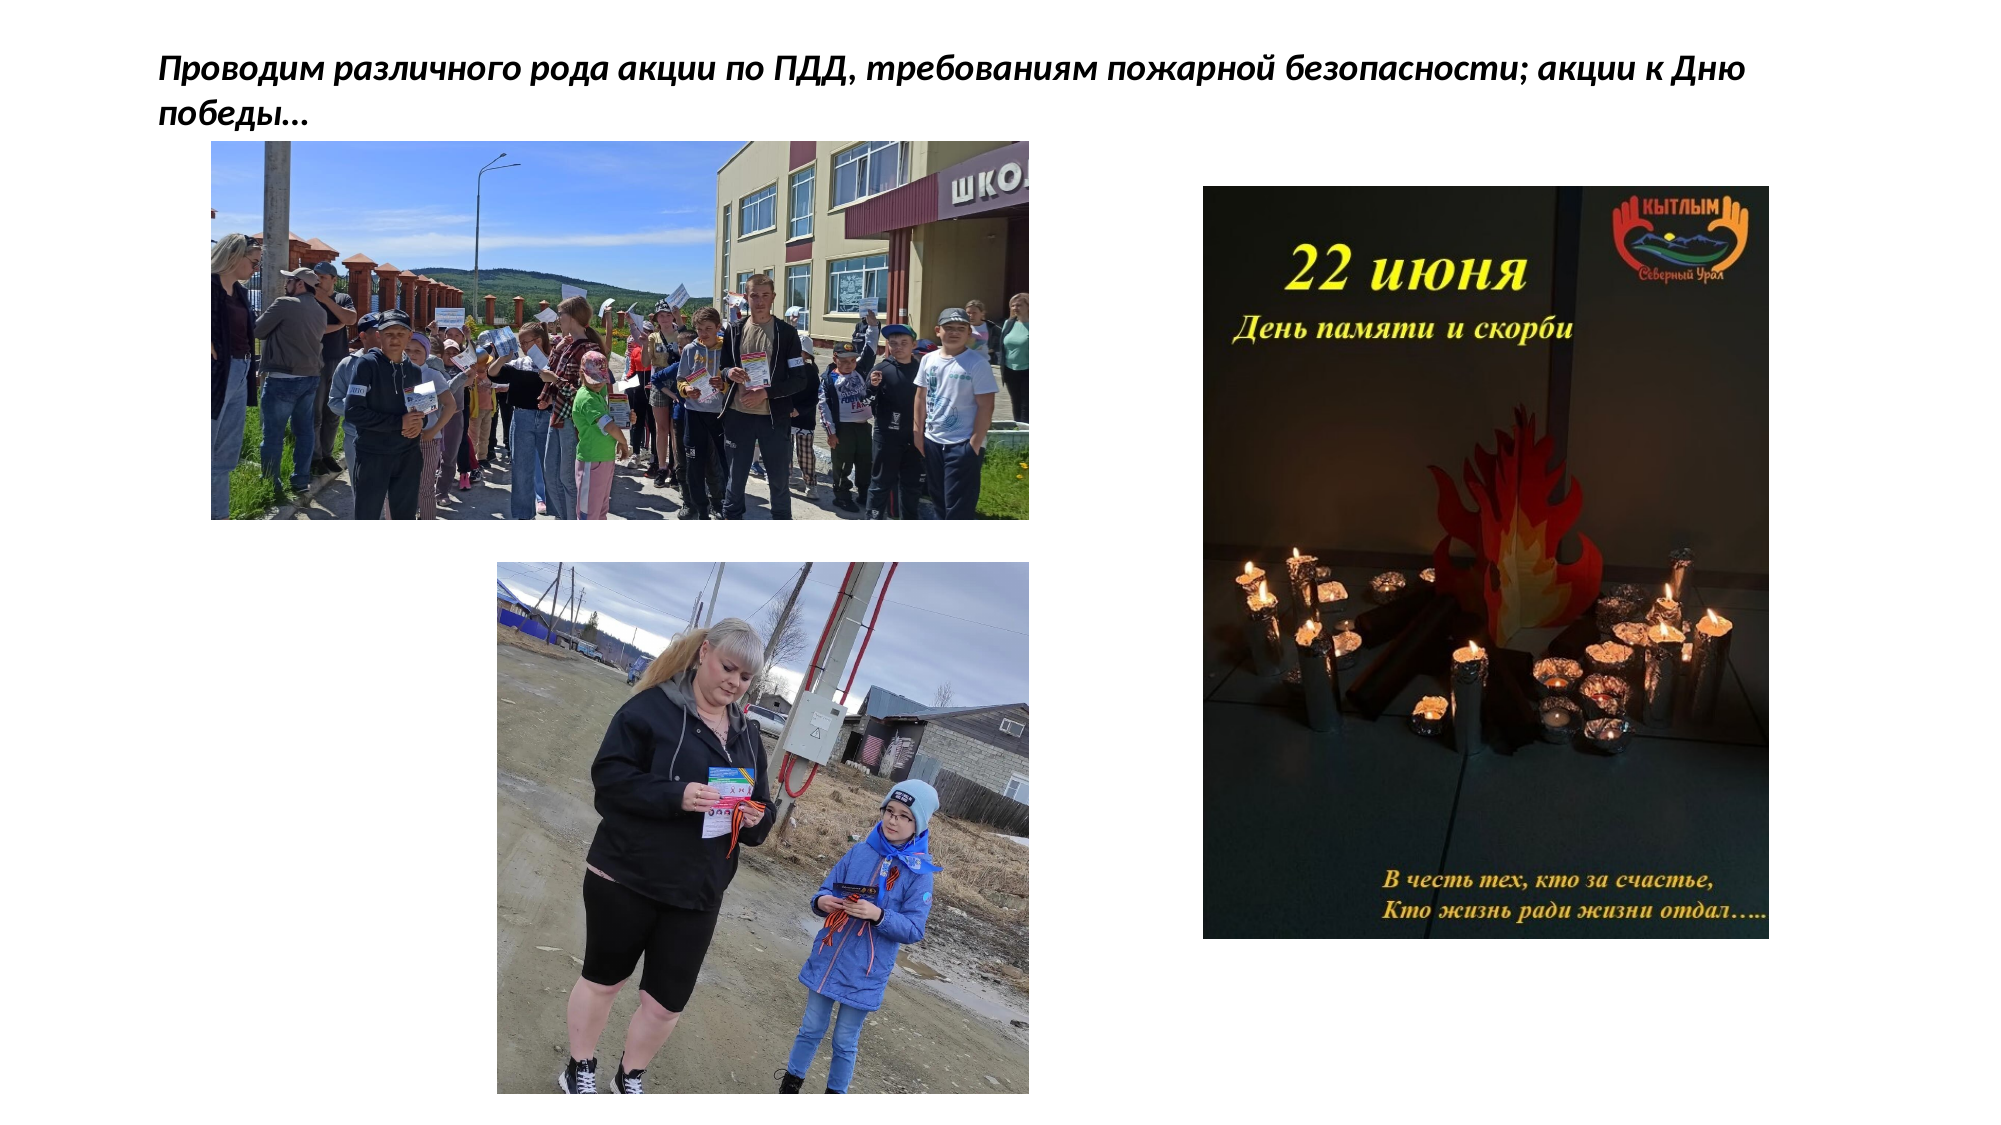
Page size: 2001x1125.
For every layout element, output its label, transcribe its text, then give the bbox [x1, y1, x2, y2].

text_box Проводим различного рода акции по ПДД, требованиям пожарной безопасности; акции к Дню победы… [142, 35, 1916, 142]
picture [497, 562, 1029, 1094]
picture [211, 142, 1029, 520]
picture [1203, 186, 1769, 939]
